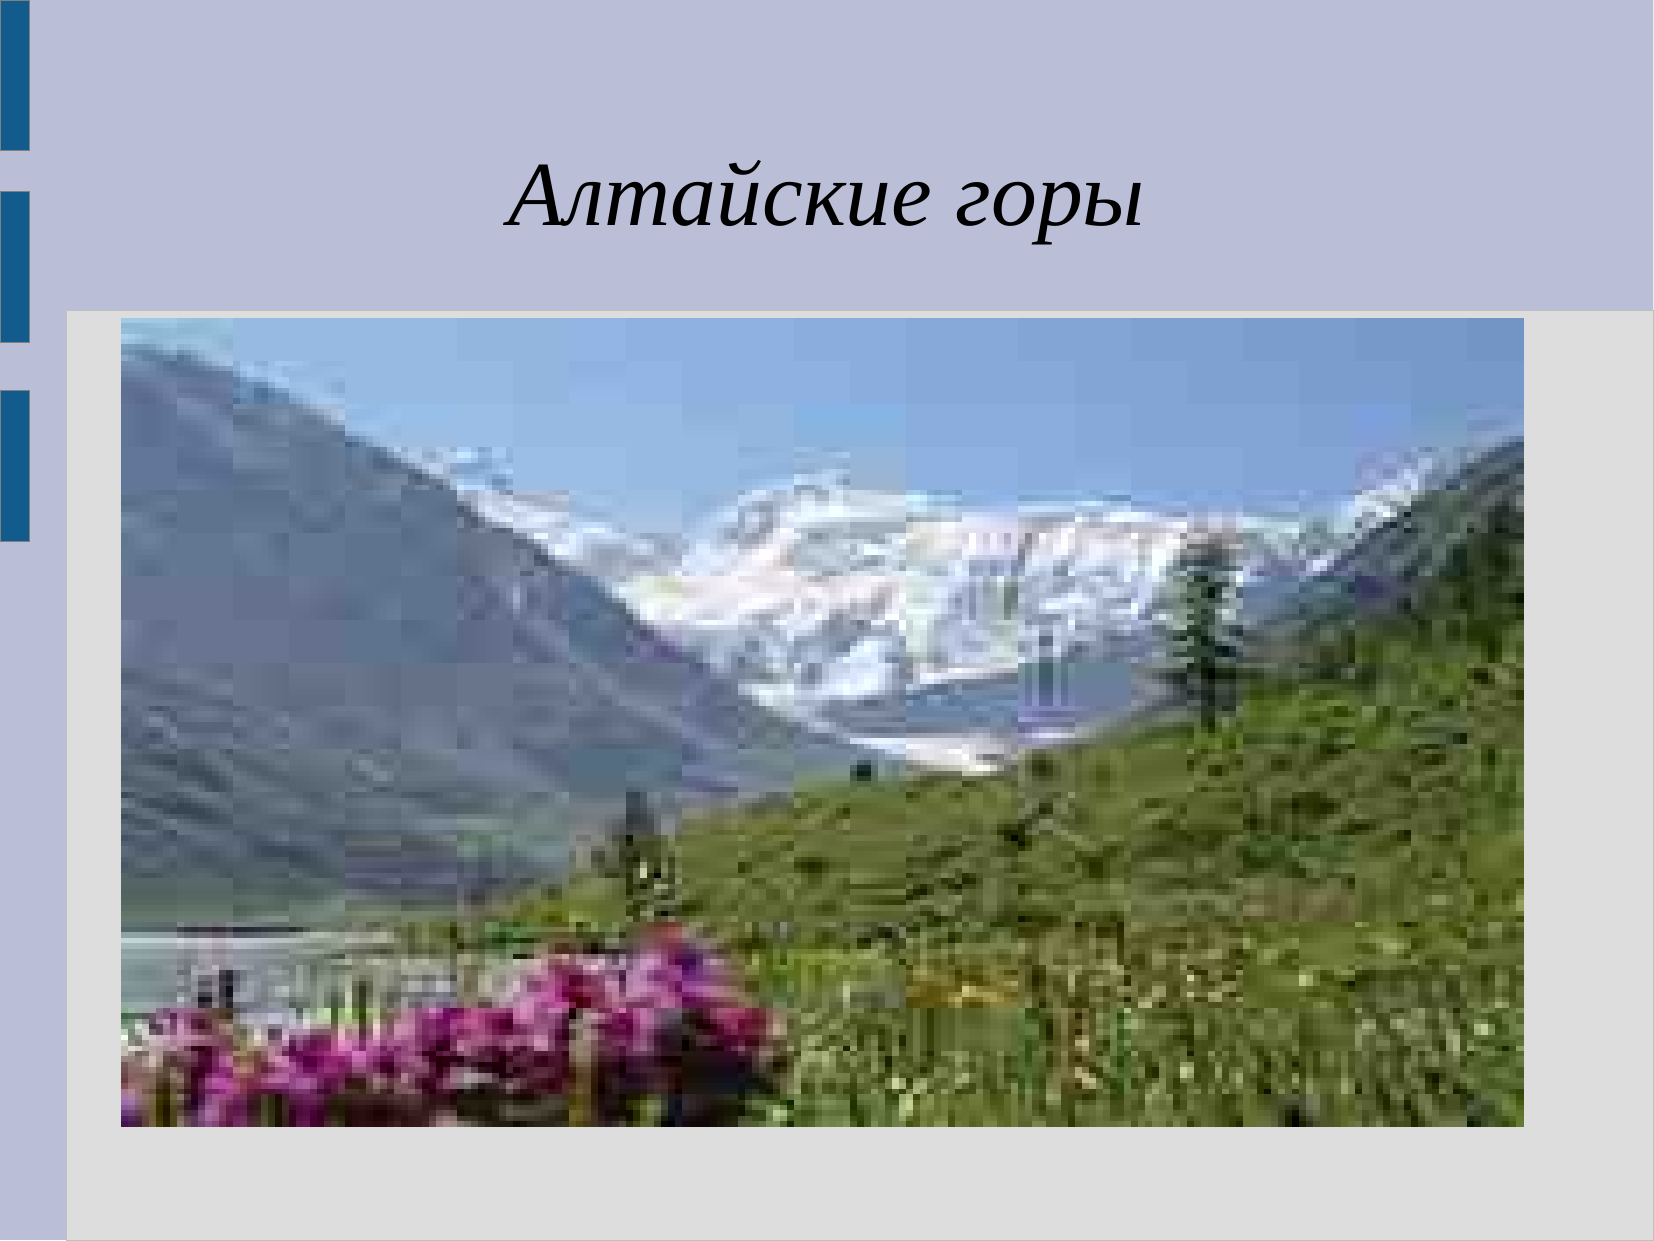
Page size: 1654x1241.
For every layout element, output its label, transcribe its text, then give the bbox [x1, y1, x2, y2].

title Алтайские горы [121, 91, 1534, 299]
picture [121, 318, 1524, 1127]
